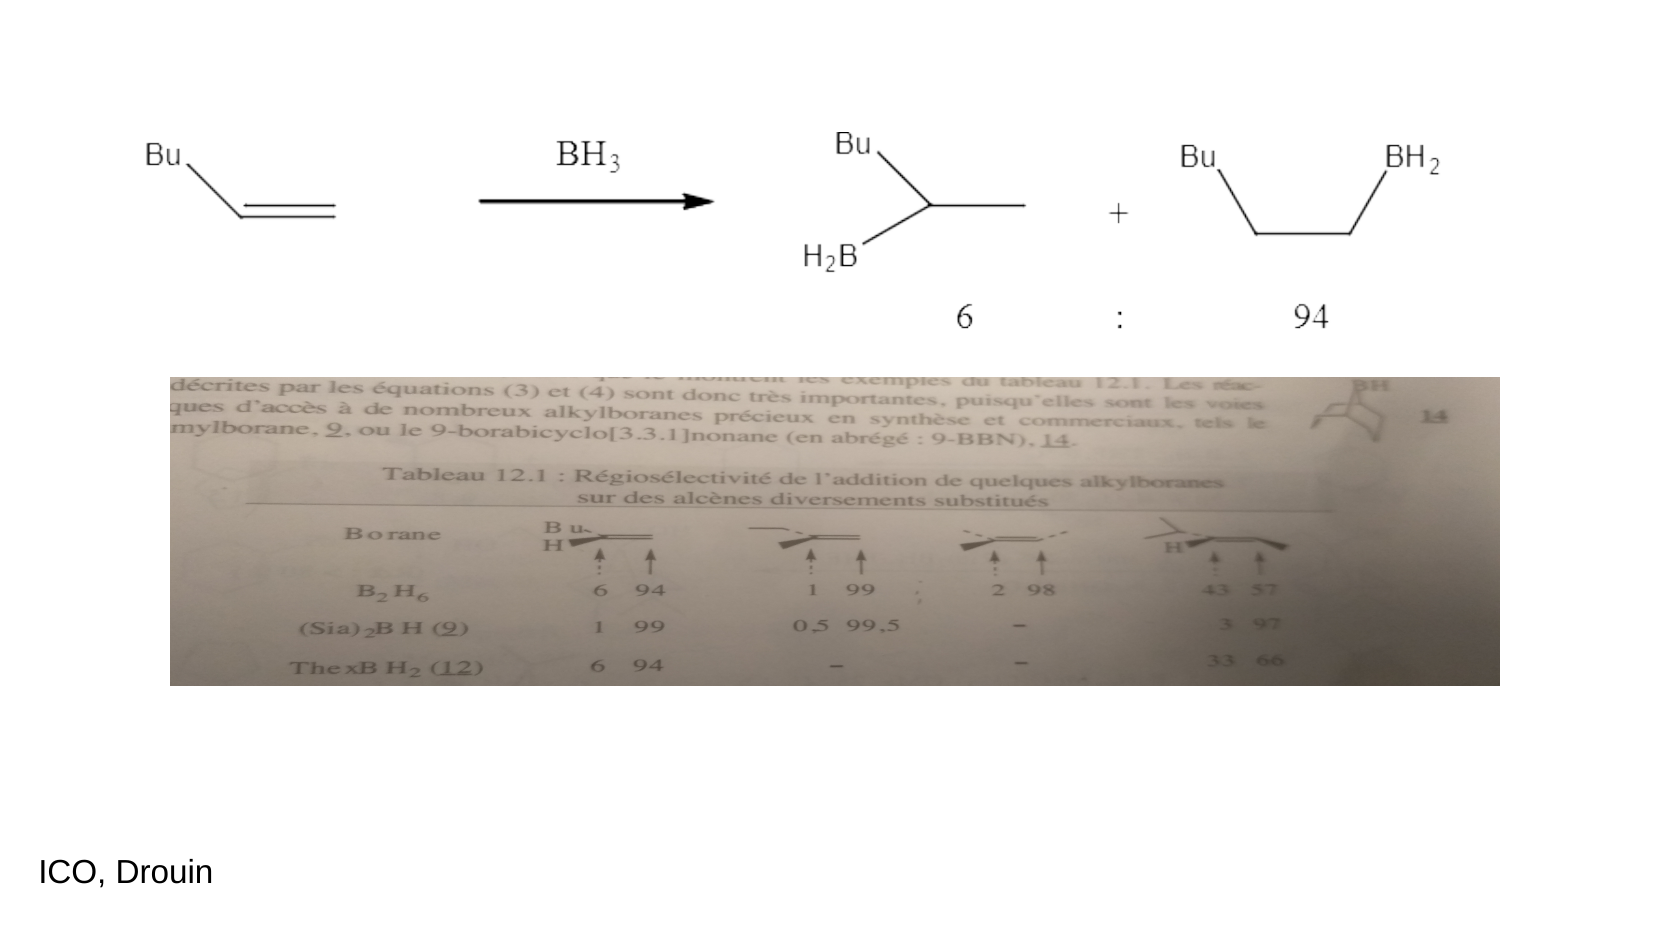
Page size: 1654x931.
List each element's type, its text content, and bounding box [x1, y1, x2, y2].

text_box ICO, Drouin [23, 845, 237, 898]
picture [141, 132, 1465, 355]
picture [170, 377, 1501, 686]
